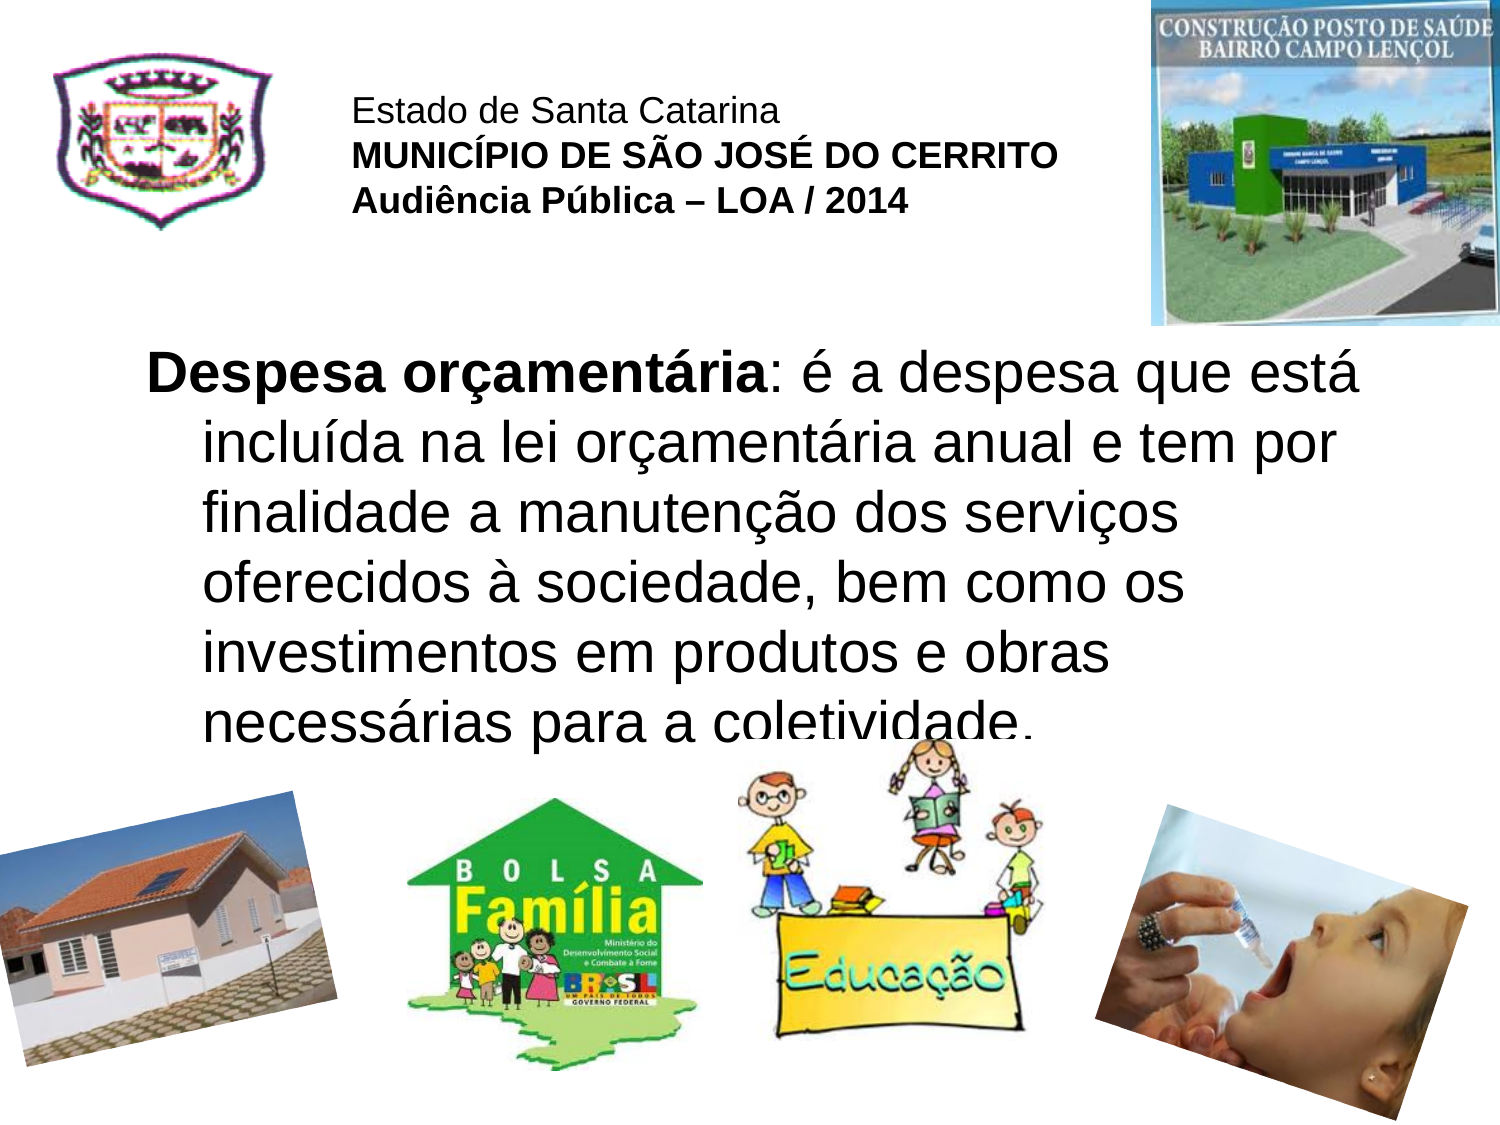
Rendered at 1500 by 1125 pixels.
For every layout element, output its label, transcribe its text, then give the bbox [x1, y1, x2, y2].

picture [0, 790, 338, 1067]
picture [738, 739, 1046, 1041]
text_box Estado de Santa Catarina MUNICÍPIO DE SÃO JOSÉ DO CERRITO Audiência Pública – LOA / 2014 [336, 78, 1086, 228]
picture [407, 798, 703, 1071]
list Despesa orçamentária: é a despesa que está incluída na lei orçamentária anual e tem por finalidade a manutenção dos serviços oferecidos à sociedade, bem como os investimentos em produtos e obras necessárias para a coletividade. [75, 262, 1426, 1005]
picture [1094, 803, 1469, 1121]
picture [53, 42, 274, 231]
picture [1151, 0, 1500, 326]
